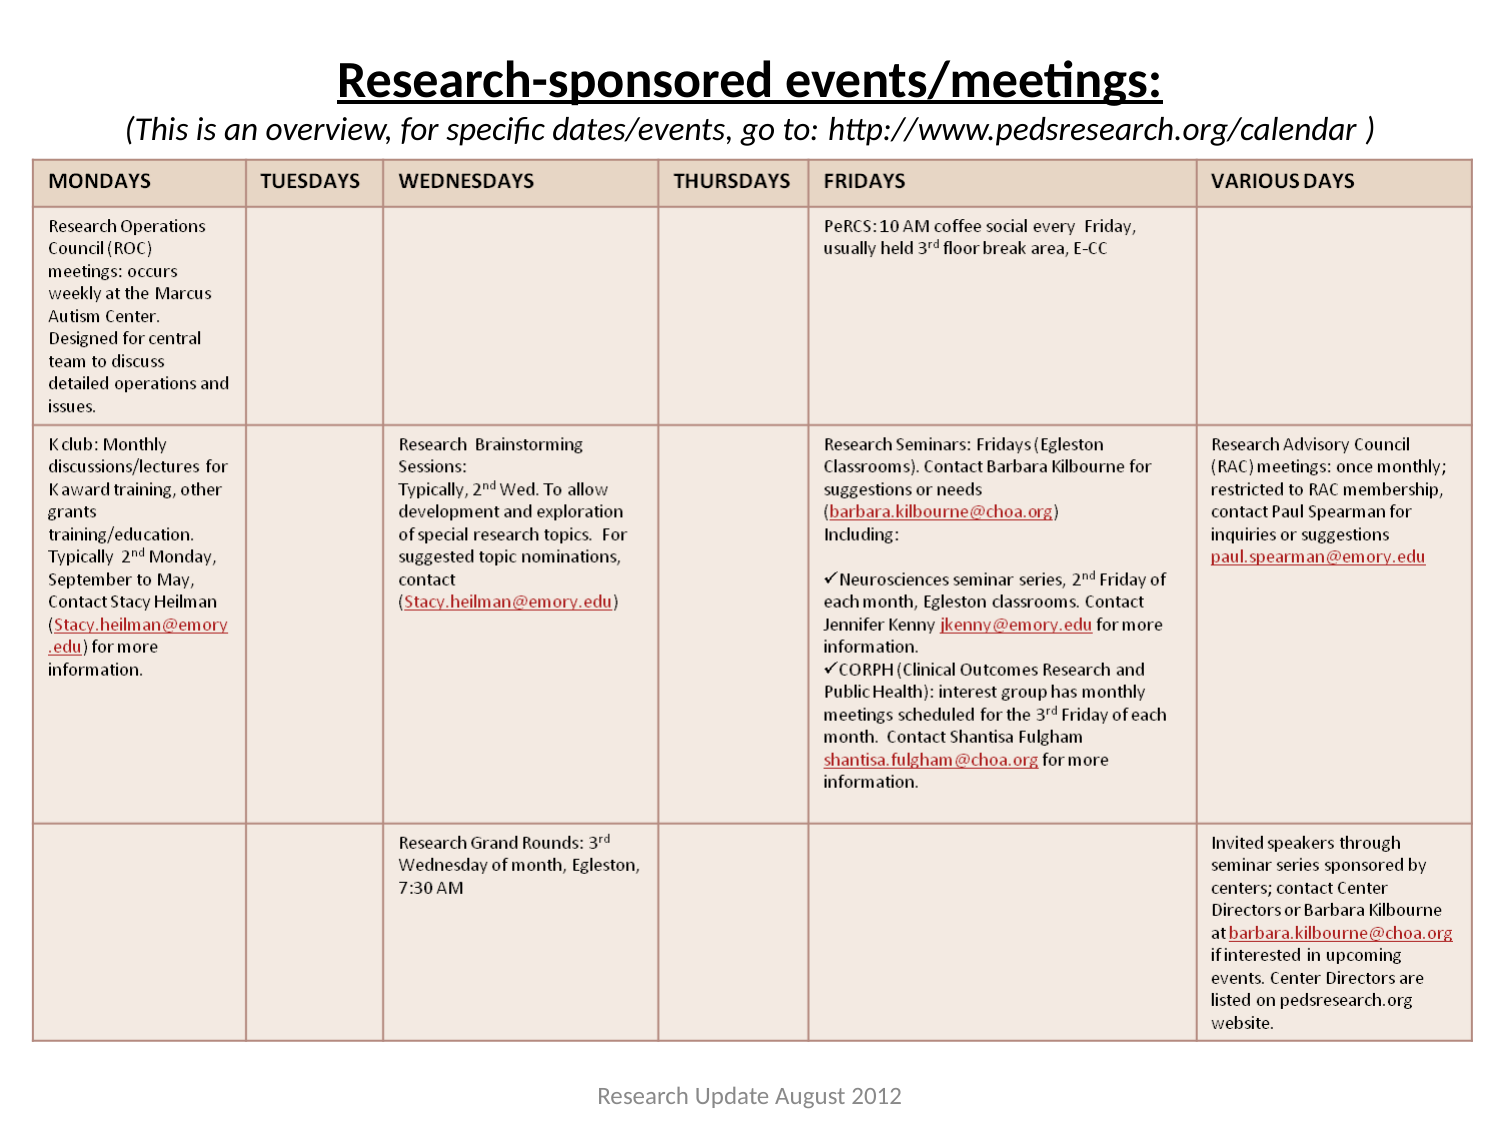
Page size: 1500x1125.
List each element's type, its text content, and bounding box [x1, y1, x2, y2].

title Research-sponsored events/meetings: (This is an overview, for specific dates/events, go to: http://www.pedsresearch.org/calendar ) [75, 37, 1426, 138]
text_box Research Update August 2012 [512, 1065, 988, 1125]
picture [21, 148, 1483, 1054]
